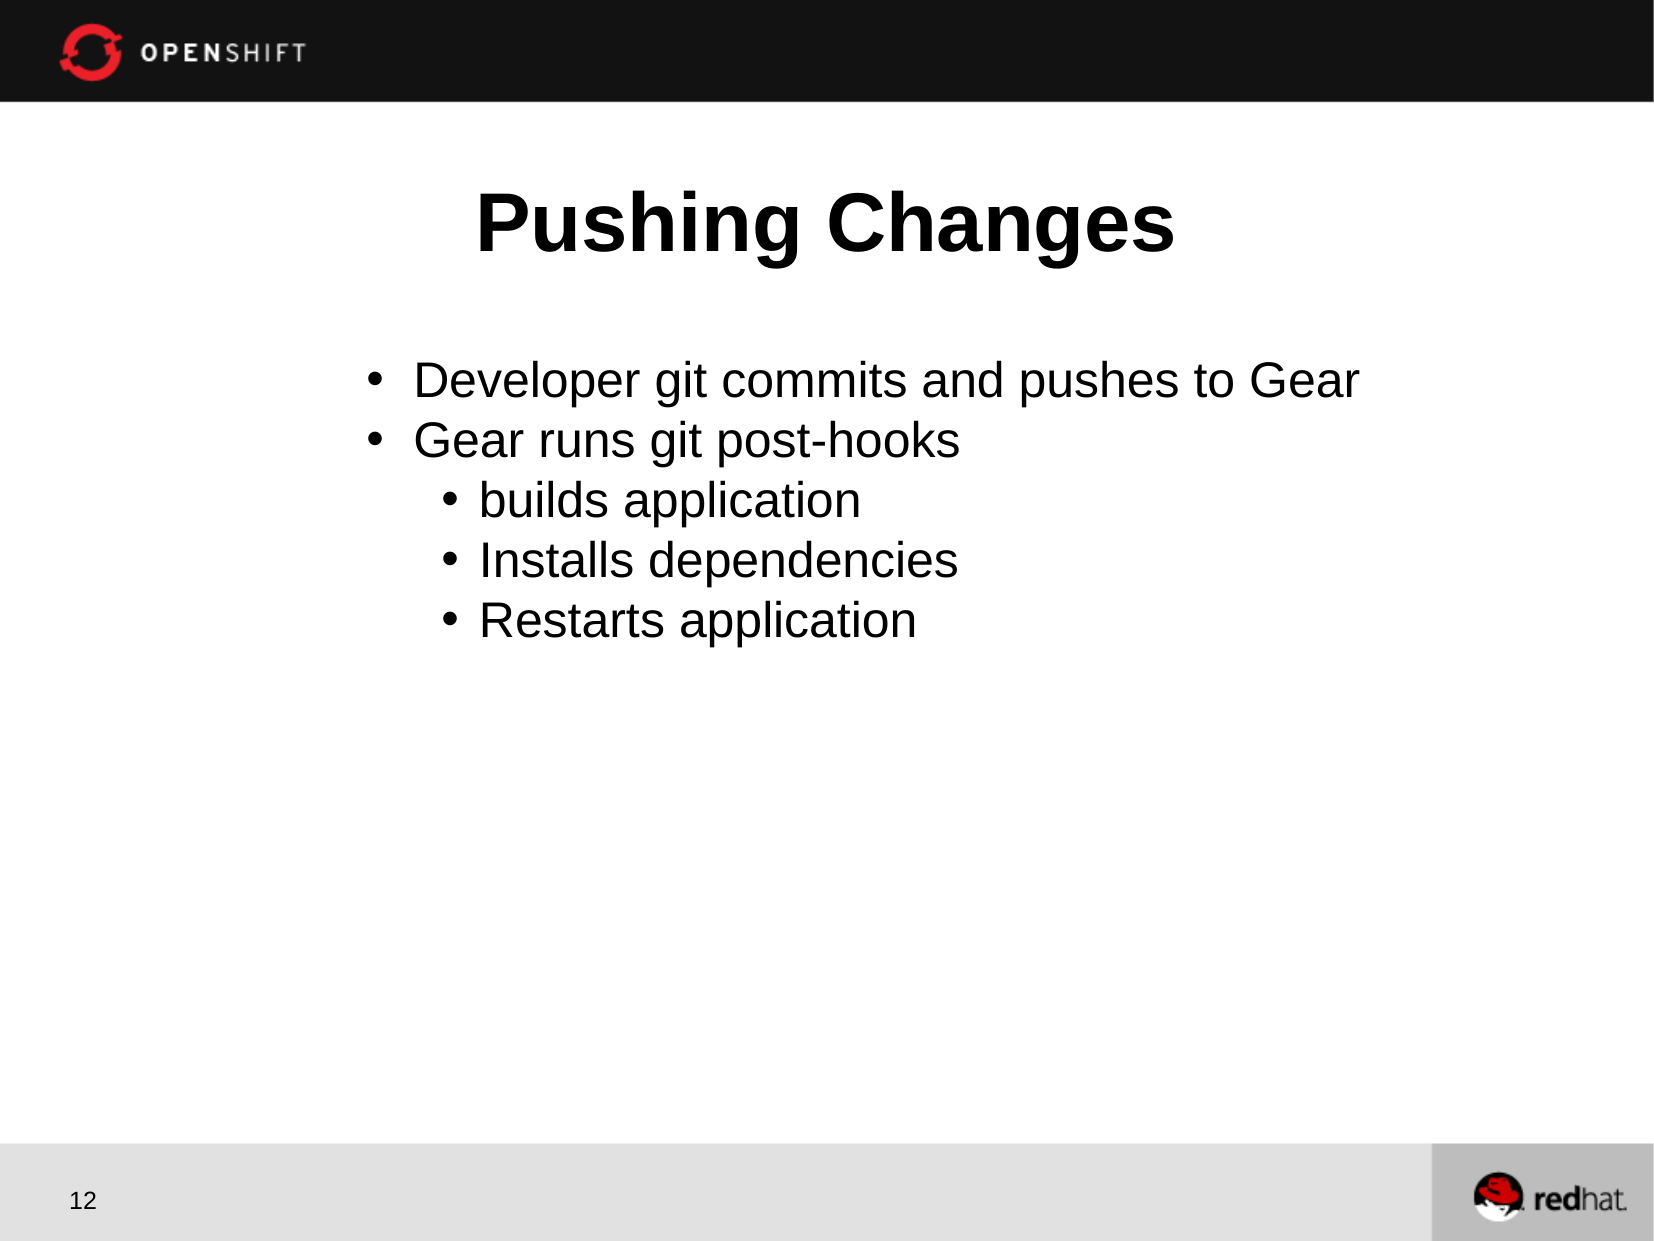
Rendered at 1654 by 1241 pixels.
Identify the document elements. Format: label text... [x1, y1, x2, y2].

picture [0, 0, 1654, 1241]
title Pushing Changes [82, 130, 1571, 318]
text_box Developer git commits and pushes to Gear Gear runs git post-hooks builds application Installs dependencies Restarts application [276, 340, 1377, 716]
